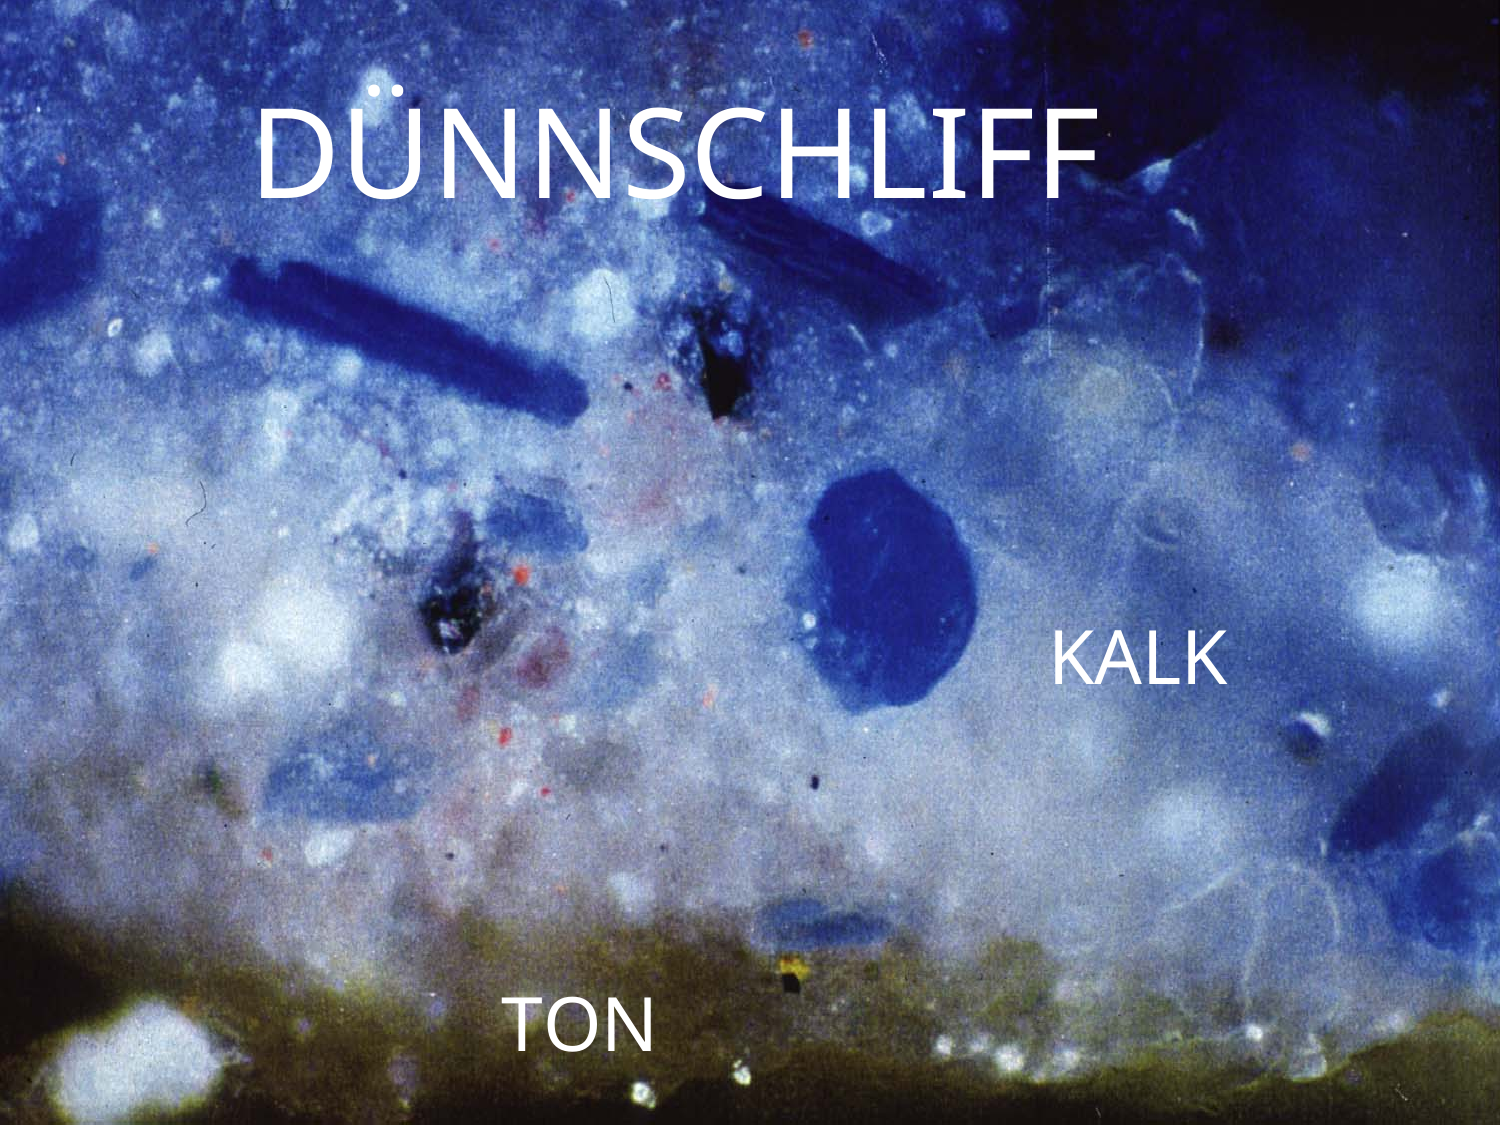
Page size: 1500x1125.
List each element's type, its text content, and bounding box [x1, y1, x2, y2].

text_box KALK [1033, 601, 1244, 708]
picture [0, 0, 1500, 1125]
text_box TON [486, 968, 674, 1075]
text_box DÜNNSCHLIFF [234, 66, 1116, 232]
